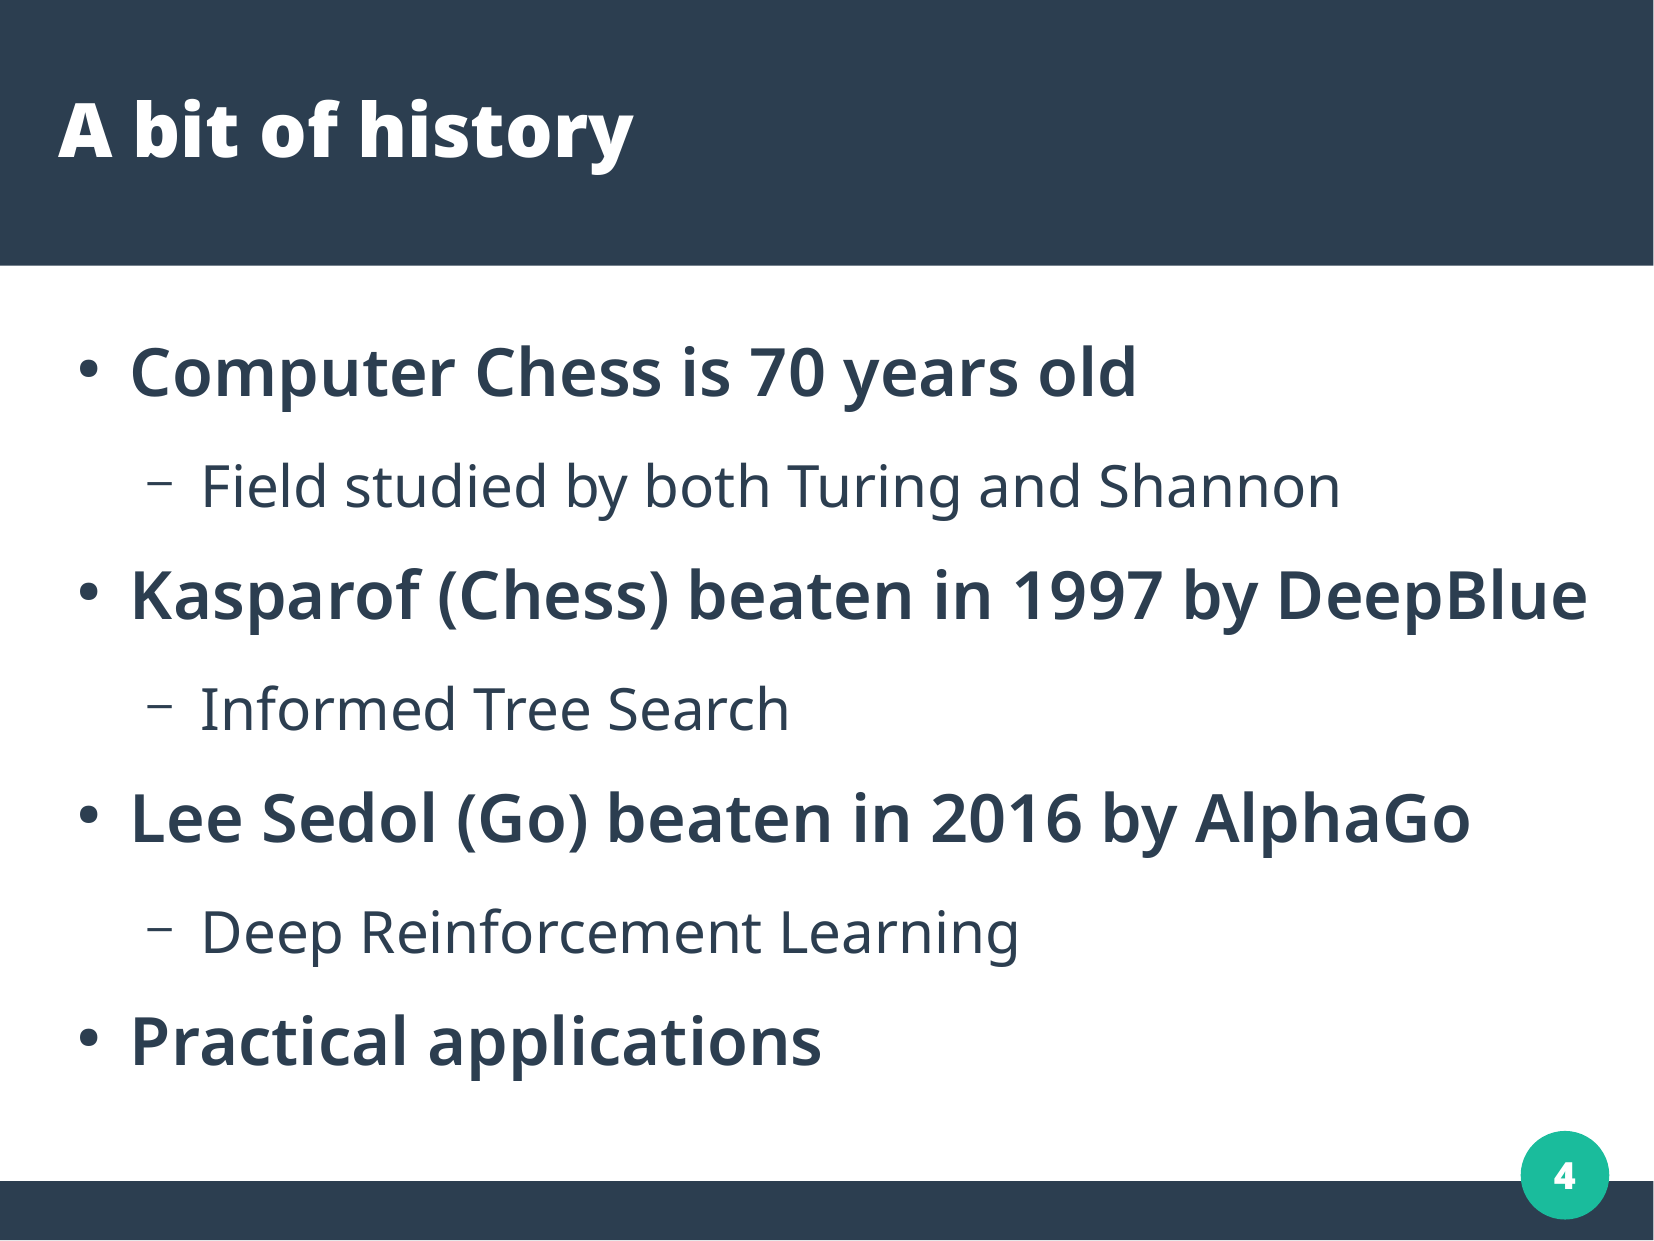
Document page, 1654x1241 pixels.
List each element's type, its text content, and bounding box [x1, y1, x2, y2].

list Computer Chess is 70 years old Field studied by both Turing and Shannon Kasparof (Chess) beaten in 1997 by DeepBlue Informed Tree Search Lee Sedol (Go) beaten in 2016 by AlphaGo Deep Reinforcement Learning Practical applications [59, 324, 1595, 1152]
title A bit of history [59, 49, 1595, 207]
